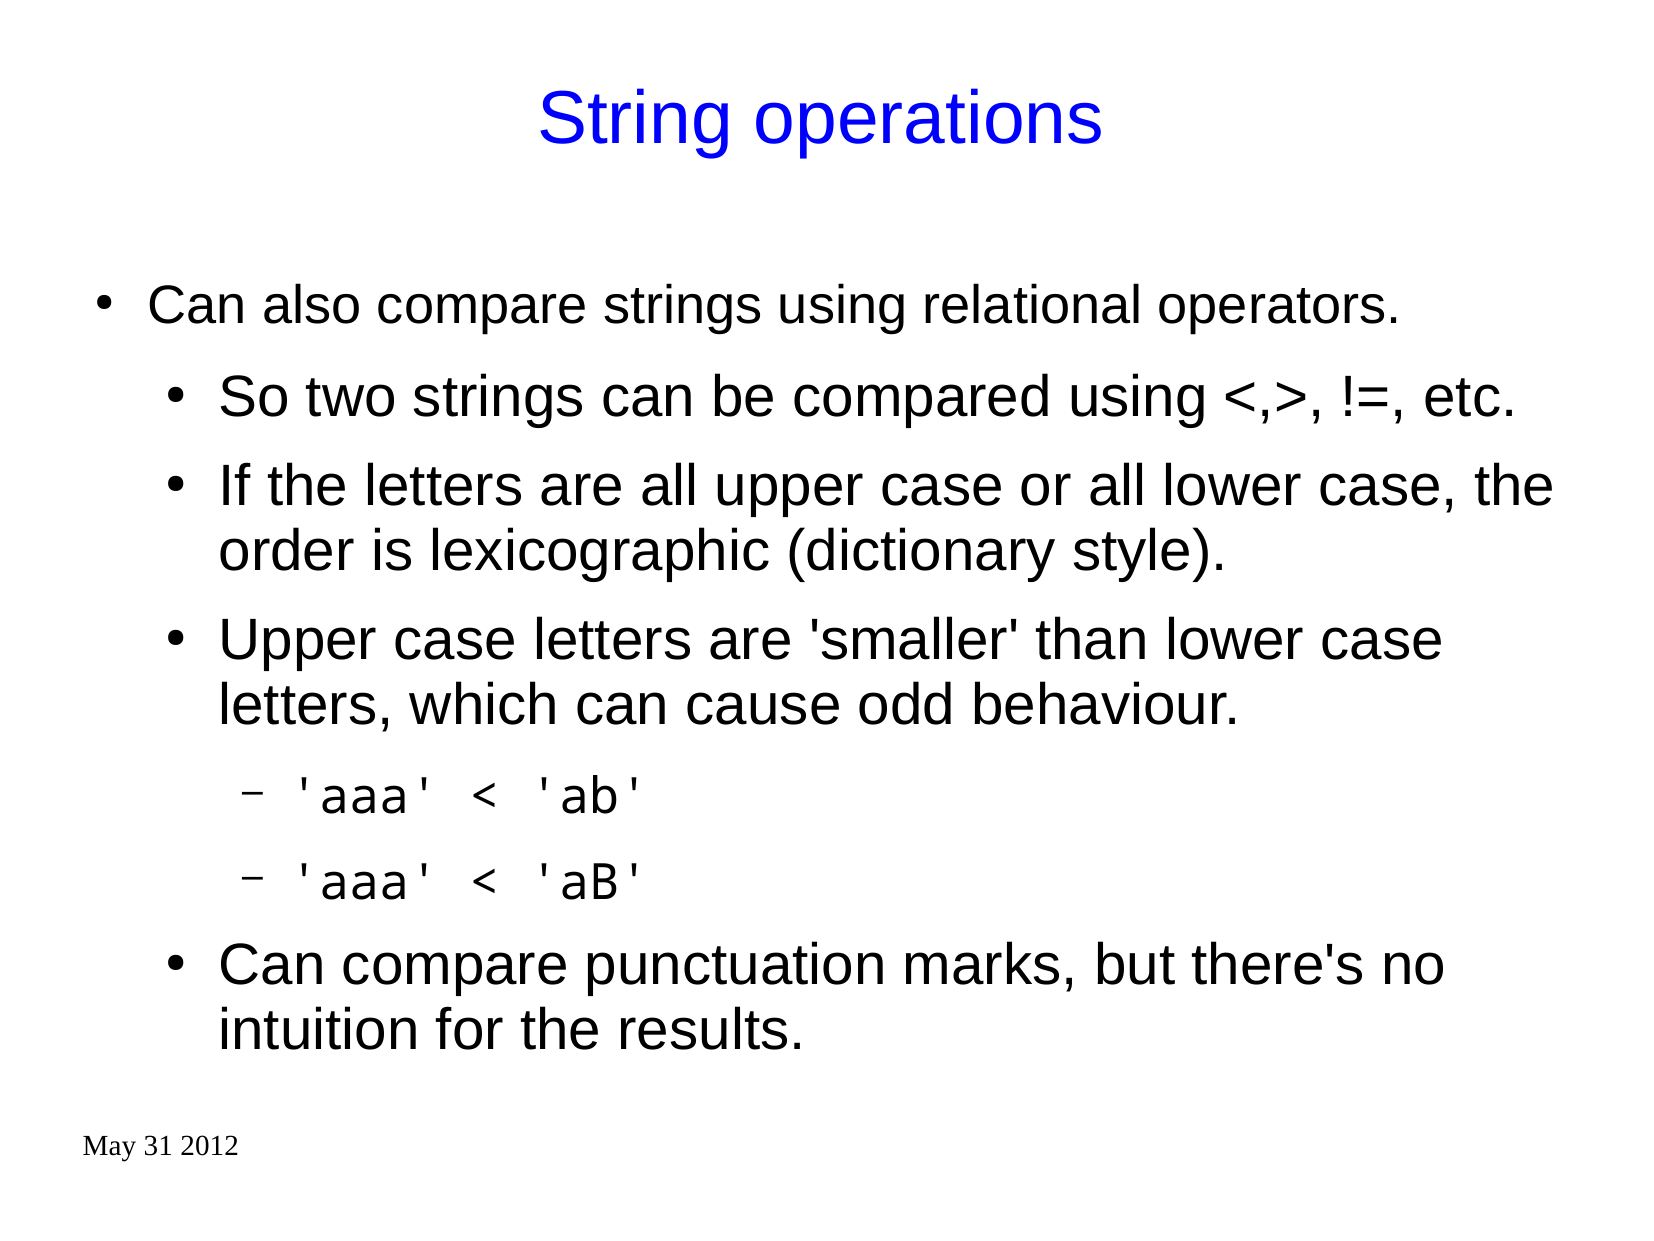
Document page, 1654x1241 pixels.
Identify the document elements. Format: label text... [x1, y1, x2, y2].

list Can also compare strings using relational operators. So two strings can be compared using <,>, !=, etc. If the letters are all upper case or all lower case, the order is lexicographic (dictionary style). Upper case letters are 'smaller' than lower case letters, which can cause odd behaviour. 'aaa' < 'ab' 'aaa' < 'aB' Can compare punctuation marks, but there's no intuition for the results. [76, 274, 1565, 1093]
title String operations [76, 58, 1565, 178]
